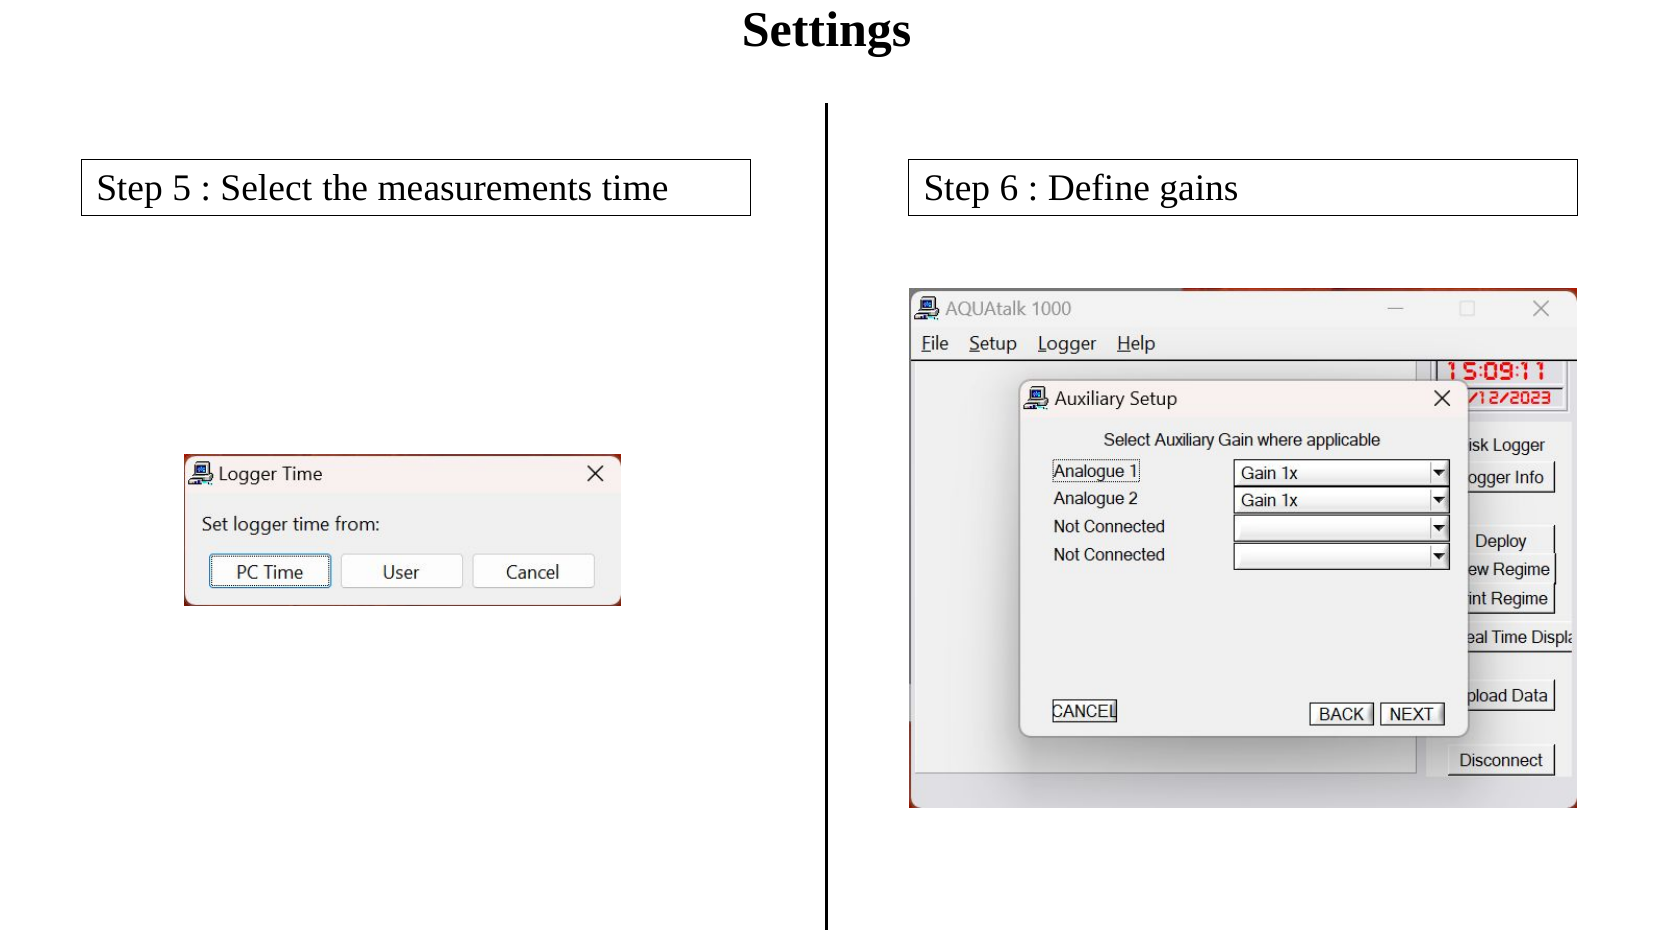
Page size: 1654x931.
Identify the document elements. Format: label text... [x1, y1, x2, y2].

text_box Settings [0, 0, 1654, 65]
picture [184, 454, 621, 606]
text_box Step 6 : Define gains [908, 159, 1578, 216]
picture [909, 288, 1577, 808]
text_box Step 5 : Select the measurements time [81, 159, 751, 216]
